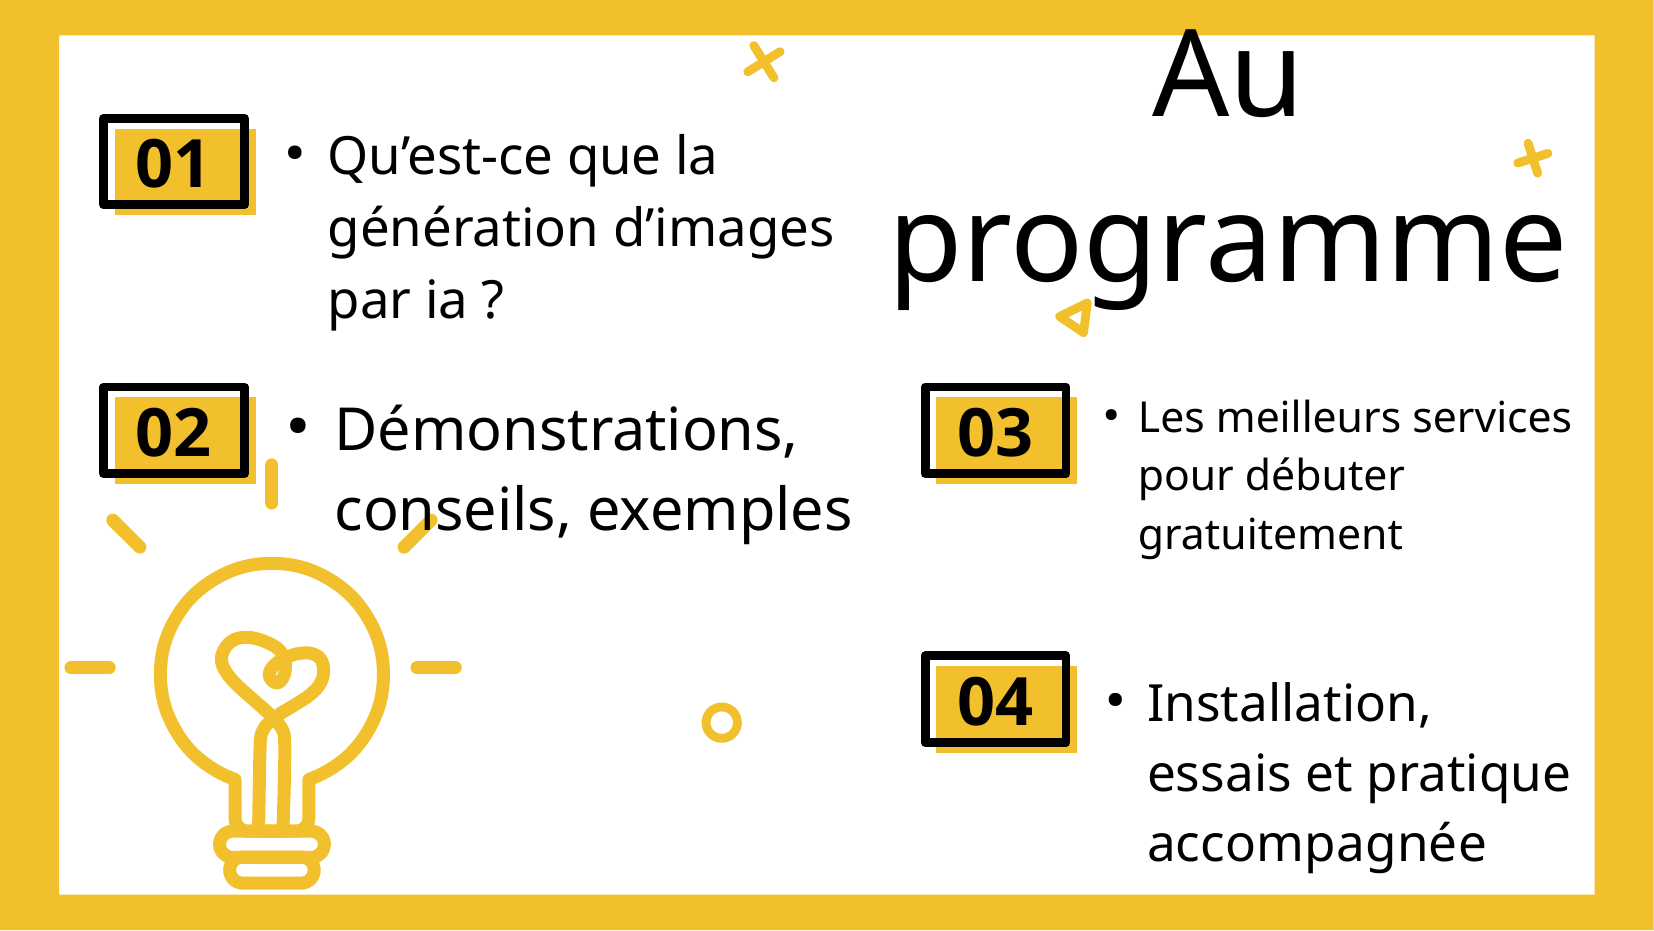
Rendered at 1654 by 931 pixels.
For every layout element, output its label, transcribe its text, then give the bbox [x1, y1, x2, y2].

list Qu’est-ce que la génération d’images par ia ? [271, 118, 869, 337]
title Au programme [874, 0, 1583, 321]
list Démonstrations, conseils, exemples [271, 386, 916, 606]
list Installation, essais et pratique accompagnée [1092, 666, 1577, 885]
list Les meilleurs services pour débuter gratuitement [1092, 386, 1577, 606]
